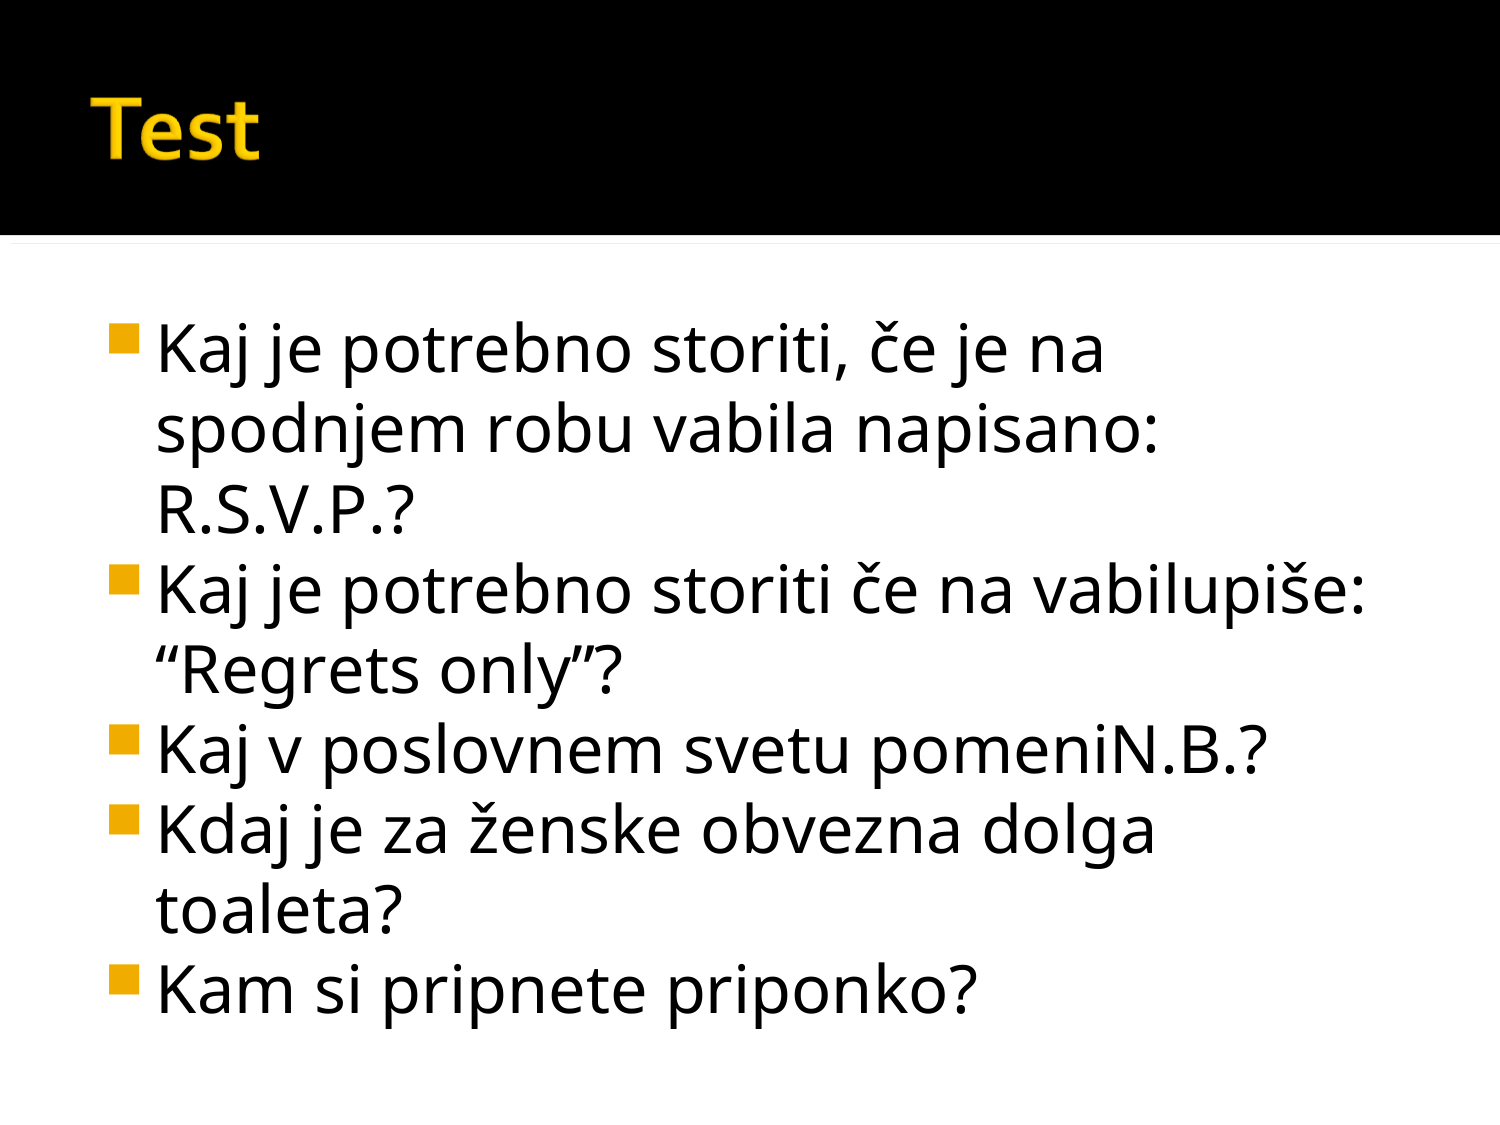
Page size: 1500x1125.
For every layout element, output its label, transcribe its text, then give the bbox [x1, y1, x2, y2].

list Kaj je potrebno storiti, če je na spodnjem robu vabila napisano: R.S.V.P.? Kaj je potrebno storiti če na vabilupiše: “Regrets only”? Kaj v poslovnem svetu pomeniN.B.? Kdaj je za ženske obvezna dolga toaleta? Kam si pripnete priponko? [75, 291, 1426, 1051]
text_box [31, 24, 1427, 233]
